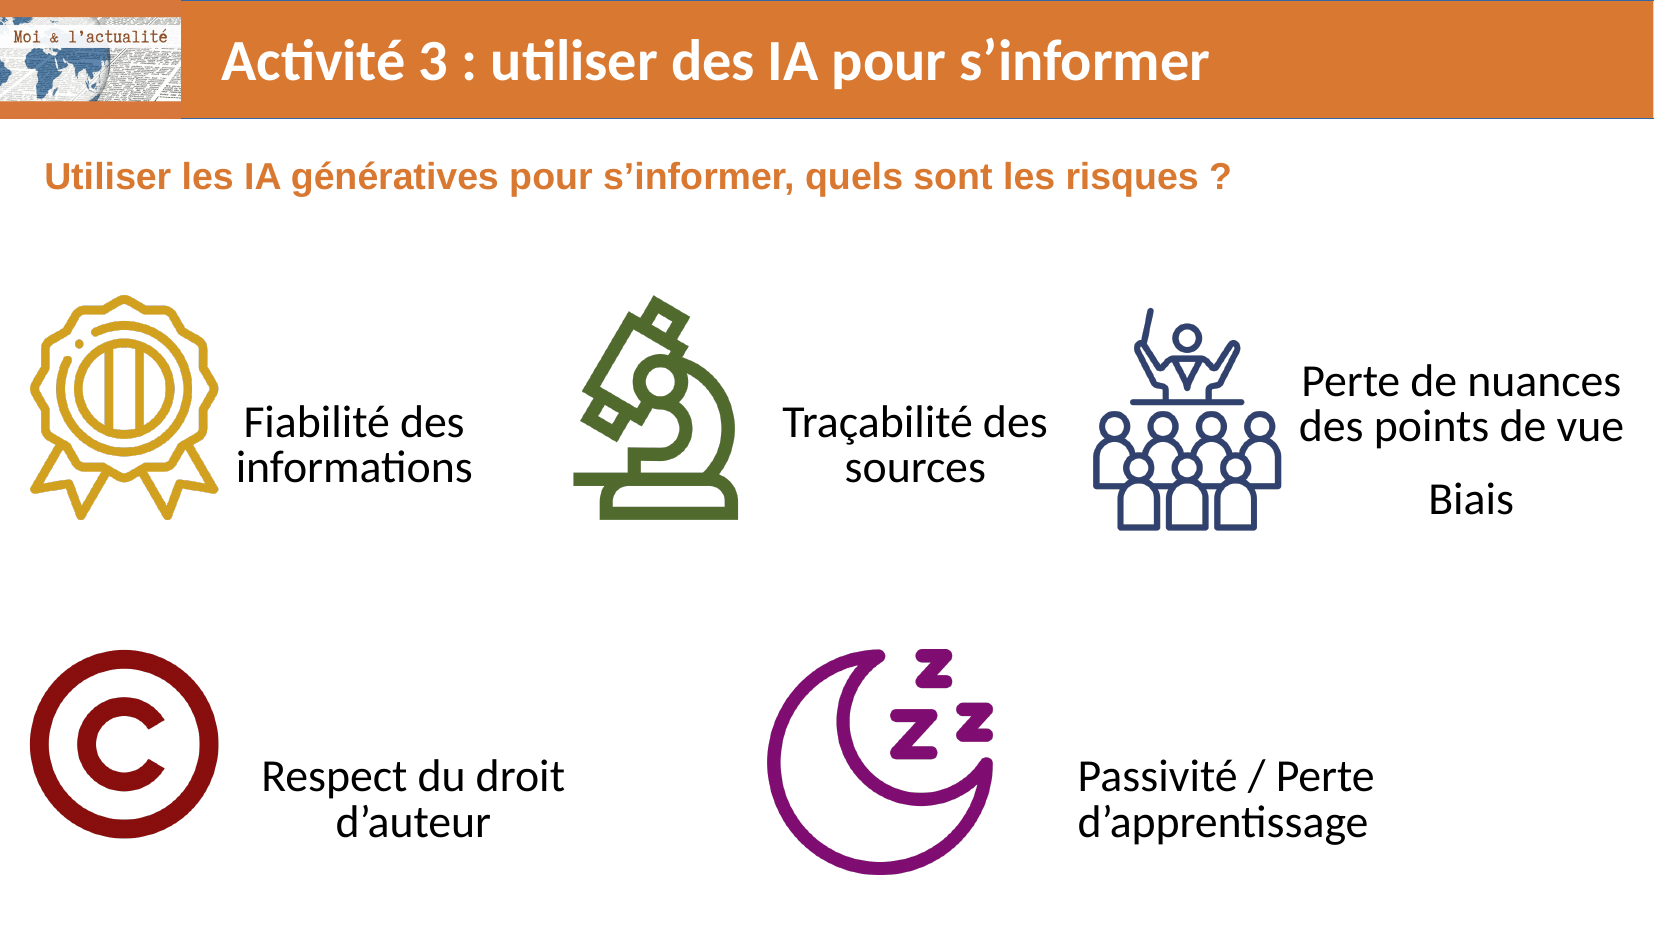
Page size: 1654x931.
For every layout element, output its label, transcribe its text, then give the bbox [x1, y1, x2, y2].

text_box Activité 3 : utiliser des IA pour s’informer [206, 29, 1329, 103]
text_box Biais [1299, 472, 1654, 579]
text_box Perte de nuances des points de vue [1300, 354, 1654, 472]
text_box Fiabilité des informations [237, 395, 532, 502]
picture [11, 295, 237, 520]
text_box Respect du droit d’auteur [237, 749, 591, 857]
text_box Traçabilité des sources [768, 395, 1074, 502]
text_box [181, 0, 1654, 119]
text_box Passivité / Perte d’apprentissage [1062, 749, 1453, 857]
picture [1074, 306, 1300, 532]
picture [767, 649, 993, 875]
picture [543, 295, 768, 520]
text_box Utiliser les IA génératives pour s’informer, quels sont les risques ? [29, 147, 1625, 237]
picture [11, 631, 237, 857]
picture [0, 0, 181, 119]
